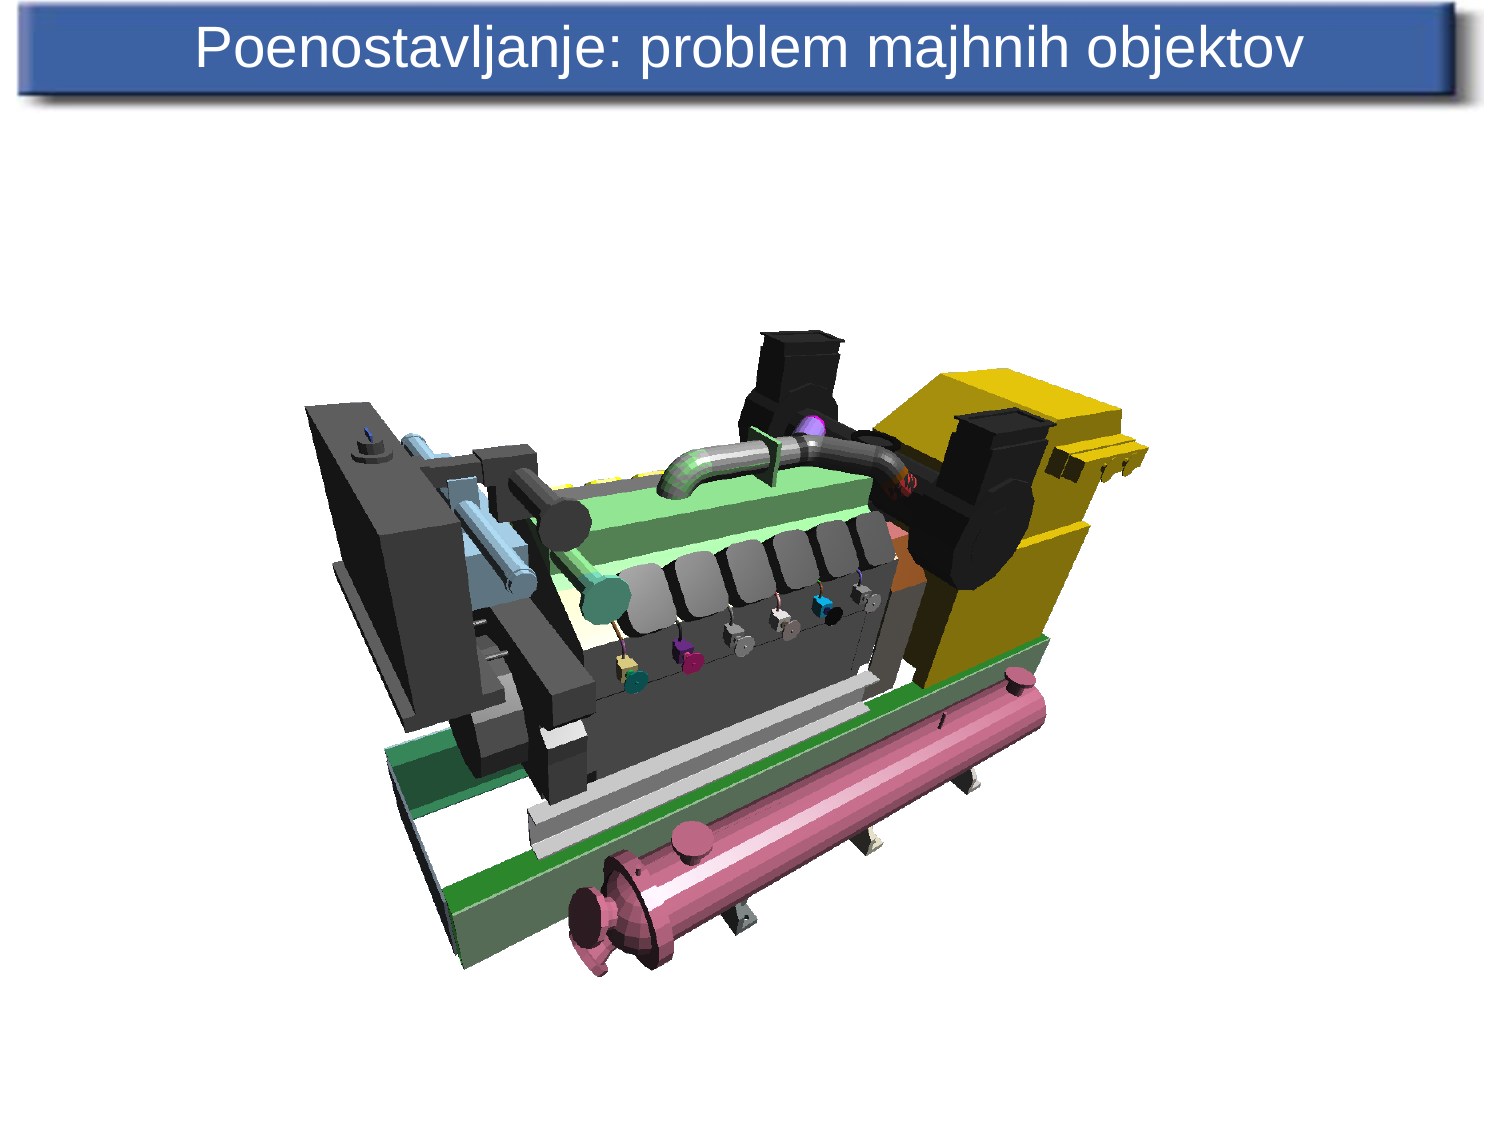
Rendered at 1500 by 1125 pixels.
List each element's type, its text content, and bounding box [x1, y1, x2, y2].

title Poenostavljanje: problem majhnih objektov [50, 0, 1450, 88]
picture [16, 0, 1484, 113]
picture [237, 274, 1232, 1018]
